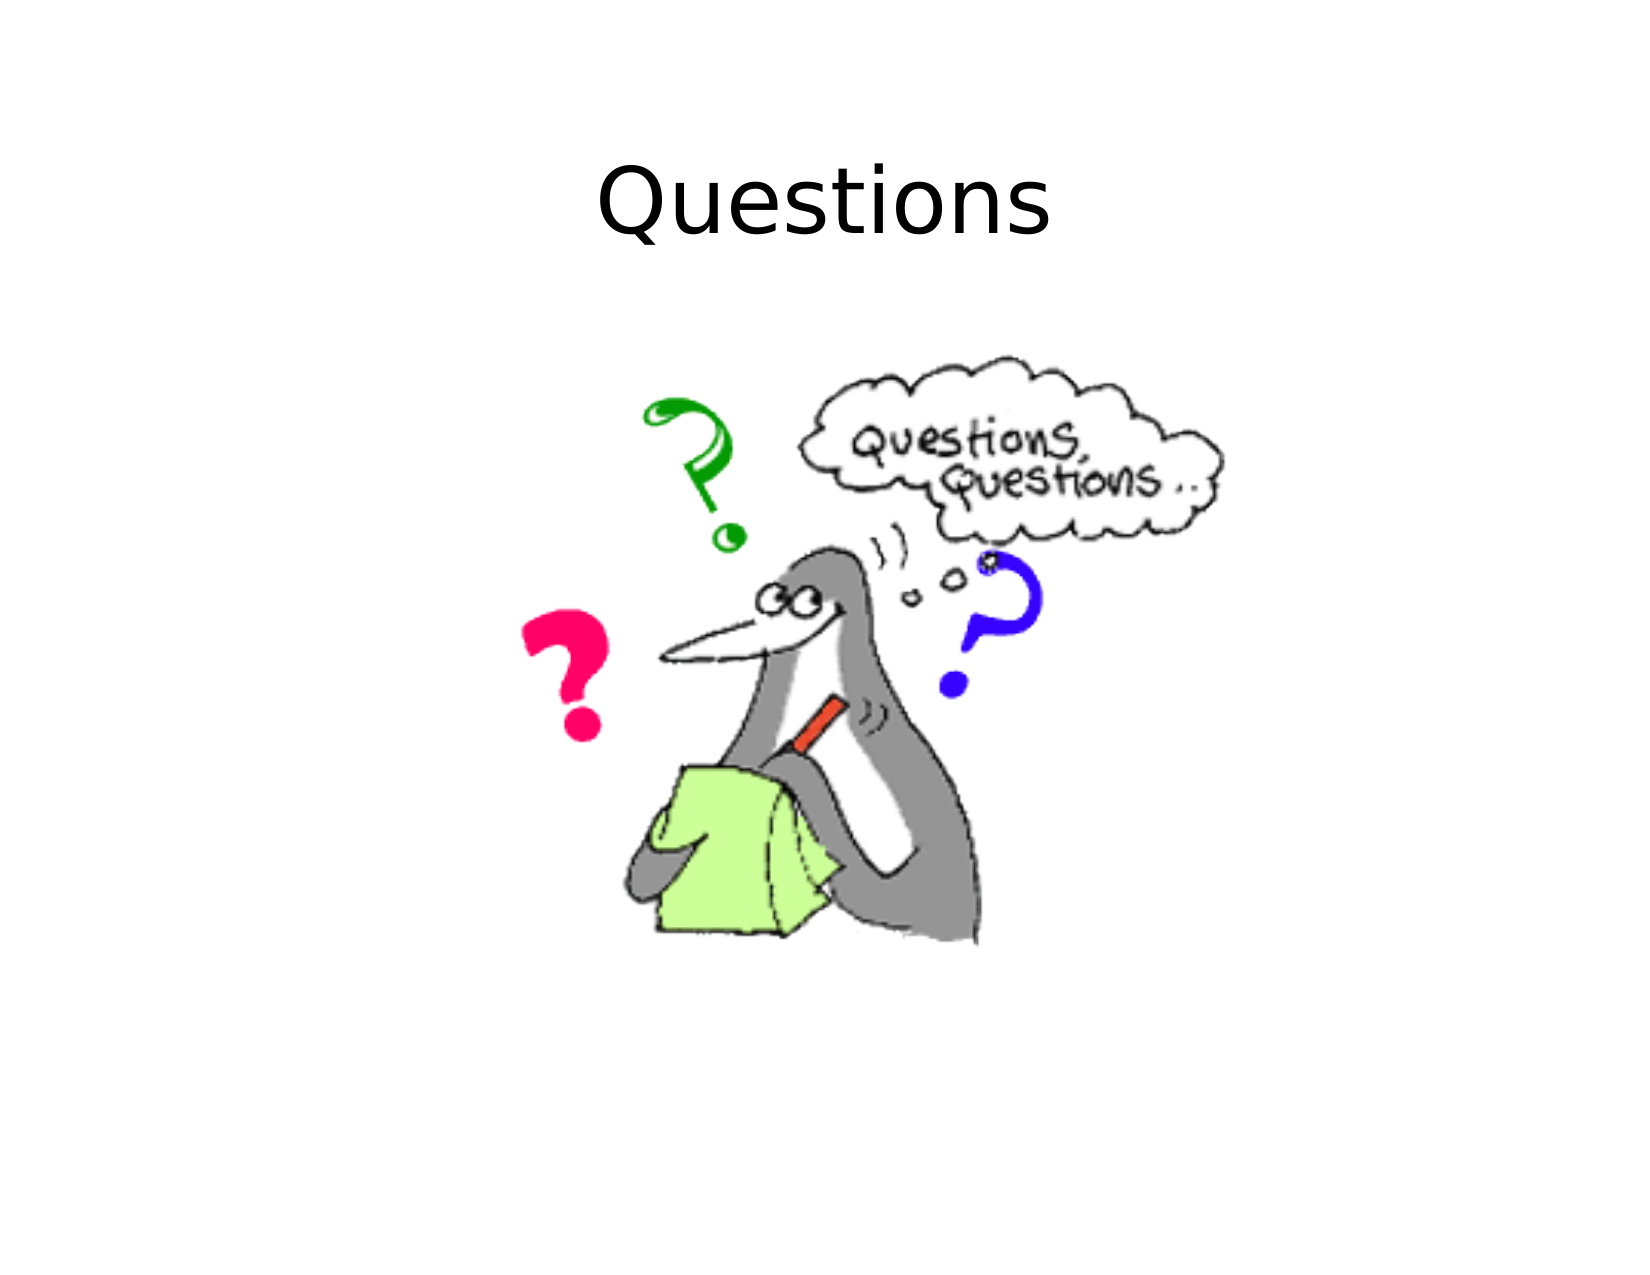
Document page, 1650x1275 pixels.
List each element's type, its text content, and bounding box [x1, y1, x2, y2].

title Questions [135, 105, 1515, 299]
picture [488, 321, 1260, 1003]
